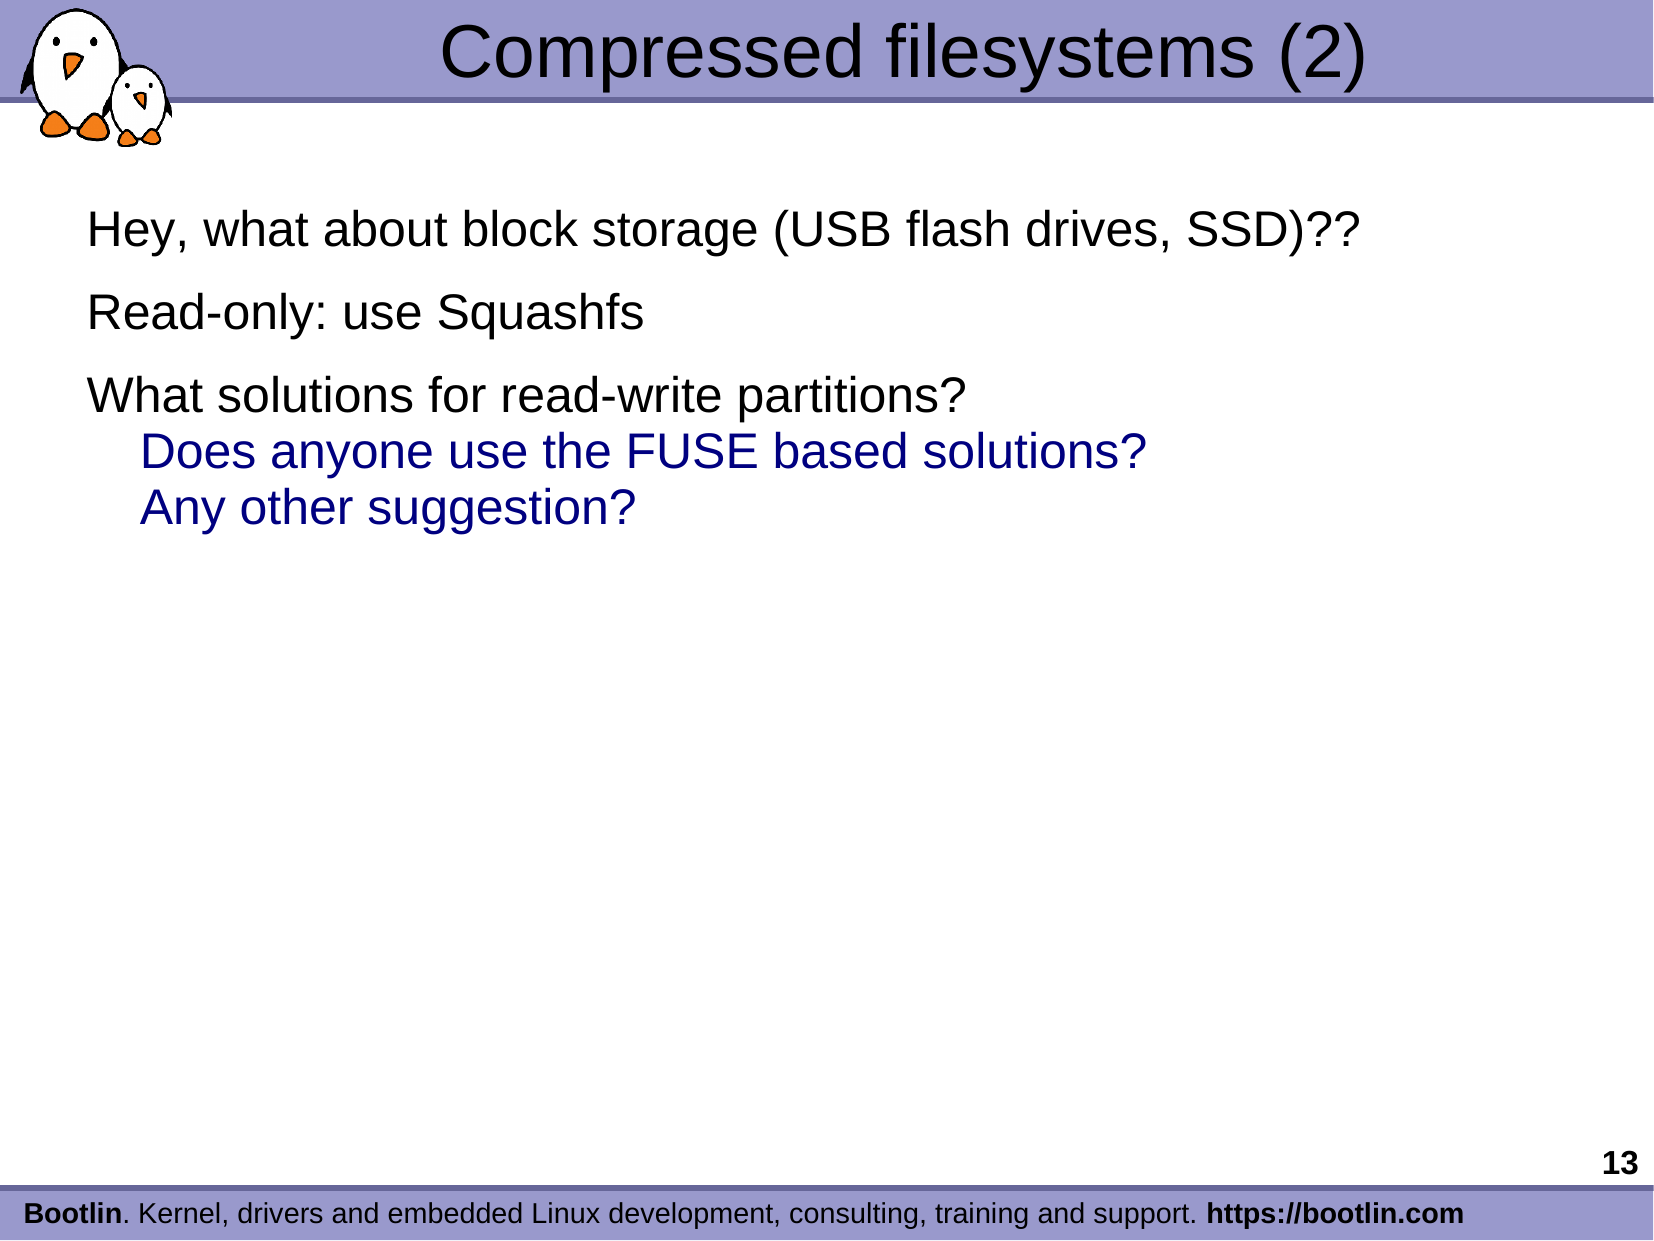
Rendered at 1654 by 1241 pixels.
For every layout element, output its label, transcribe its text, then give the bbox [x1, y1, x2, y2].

list Hey, what about block storage (USB flash drives, SSD)?? Read-only: use Squashfs What solutions for read-write partitions? Does anyone use the FUSE based solutions? Any other suggestion? [68, 201, 1592, 1118]
picture [20, 8, 172, 147]
title Compressed filesystems (2) [178, 5, 1631, 97]
